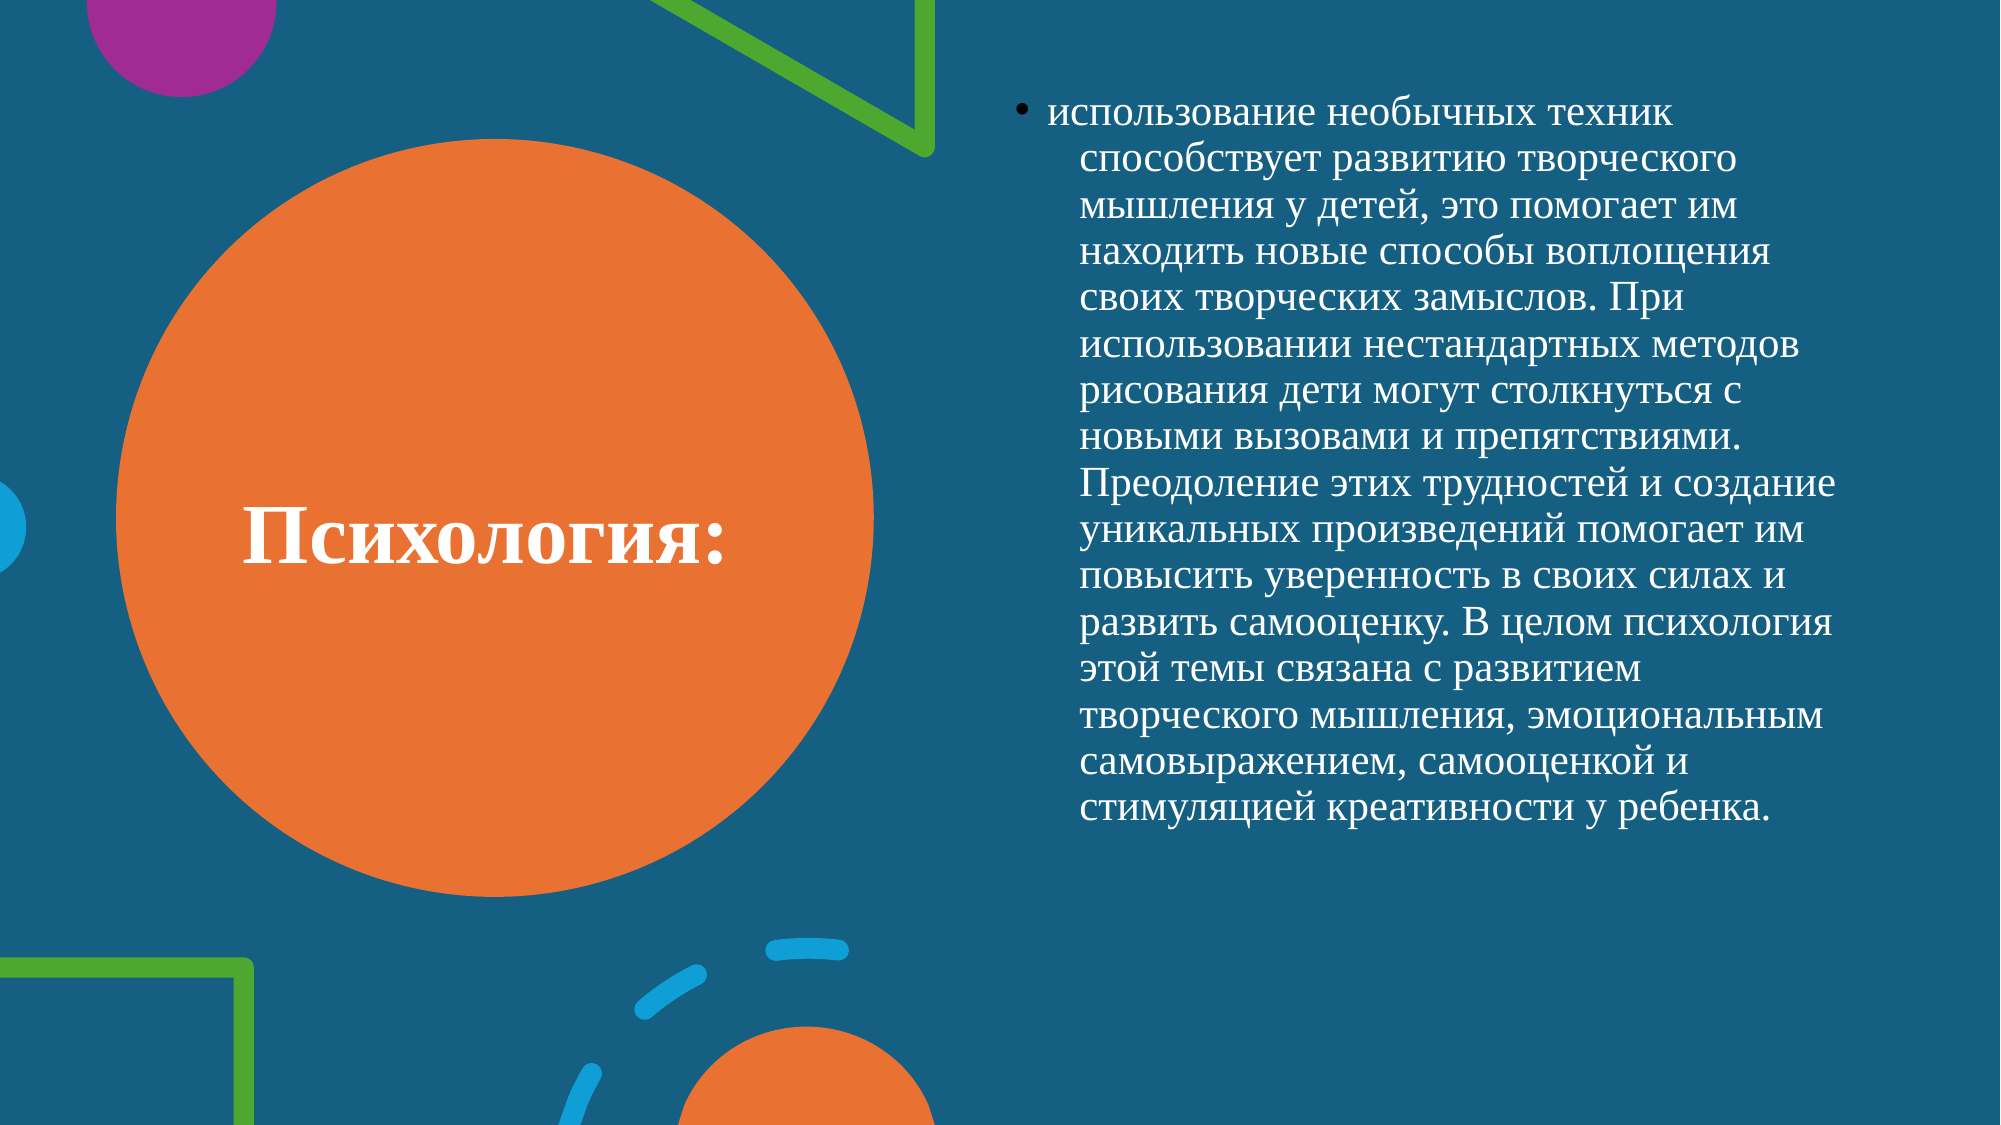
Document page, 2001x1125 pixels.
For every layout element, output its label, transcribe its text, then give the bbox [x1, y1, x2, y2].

title Психология: [227, 202, 760, 870]
list использование необычных техник способствует развитию творческого мышления у детей, это помогает им находить новые способы воплощения своих творческих замыслов. При использовании нестандартных методов рисования дети могут столкнуться с новыми вызовами и препятствиями. Преодоление этих трудностей и создание уникальных произведений помогает им повысить уверенность в своих силах и развить самооценку. В целом психология этой темы связана с развитием творческого мышления, эмоциональным самовыражением, самооценкой и стимуляцией креативности у ребенка. [999, 80, 1863, 883]
text_box [0, 0, 2000, 1125]
